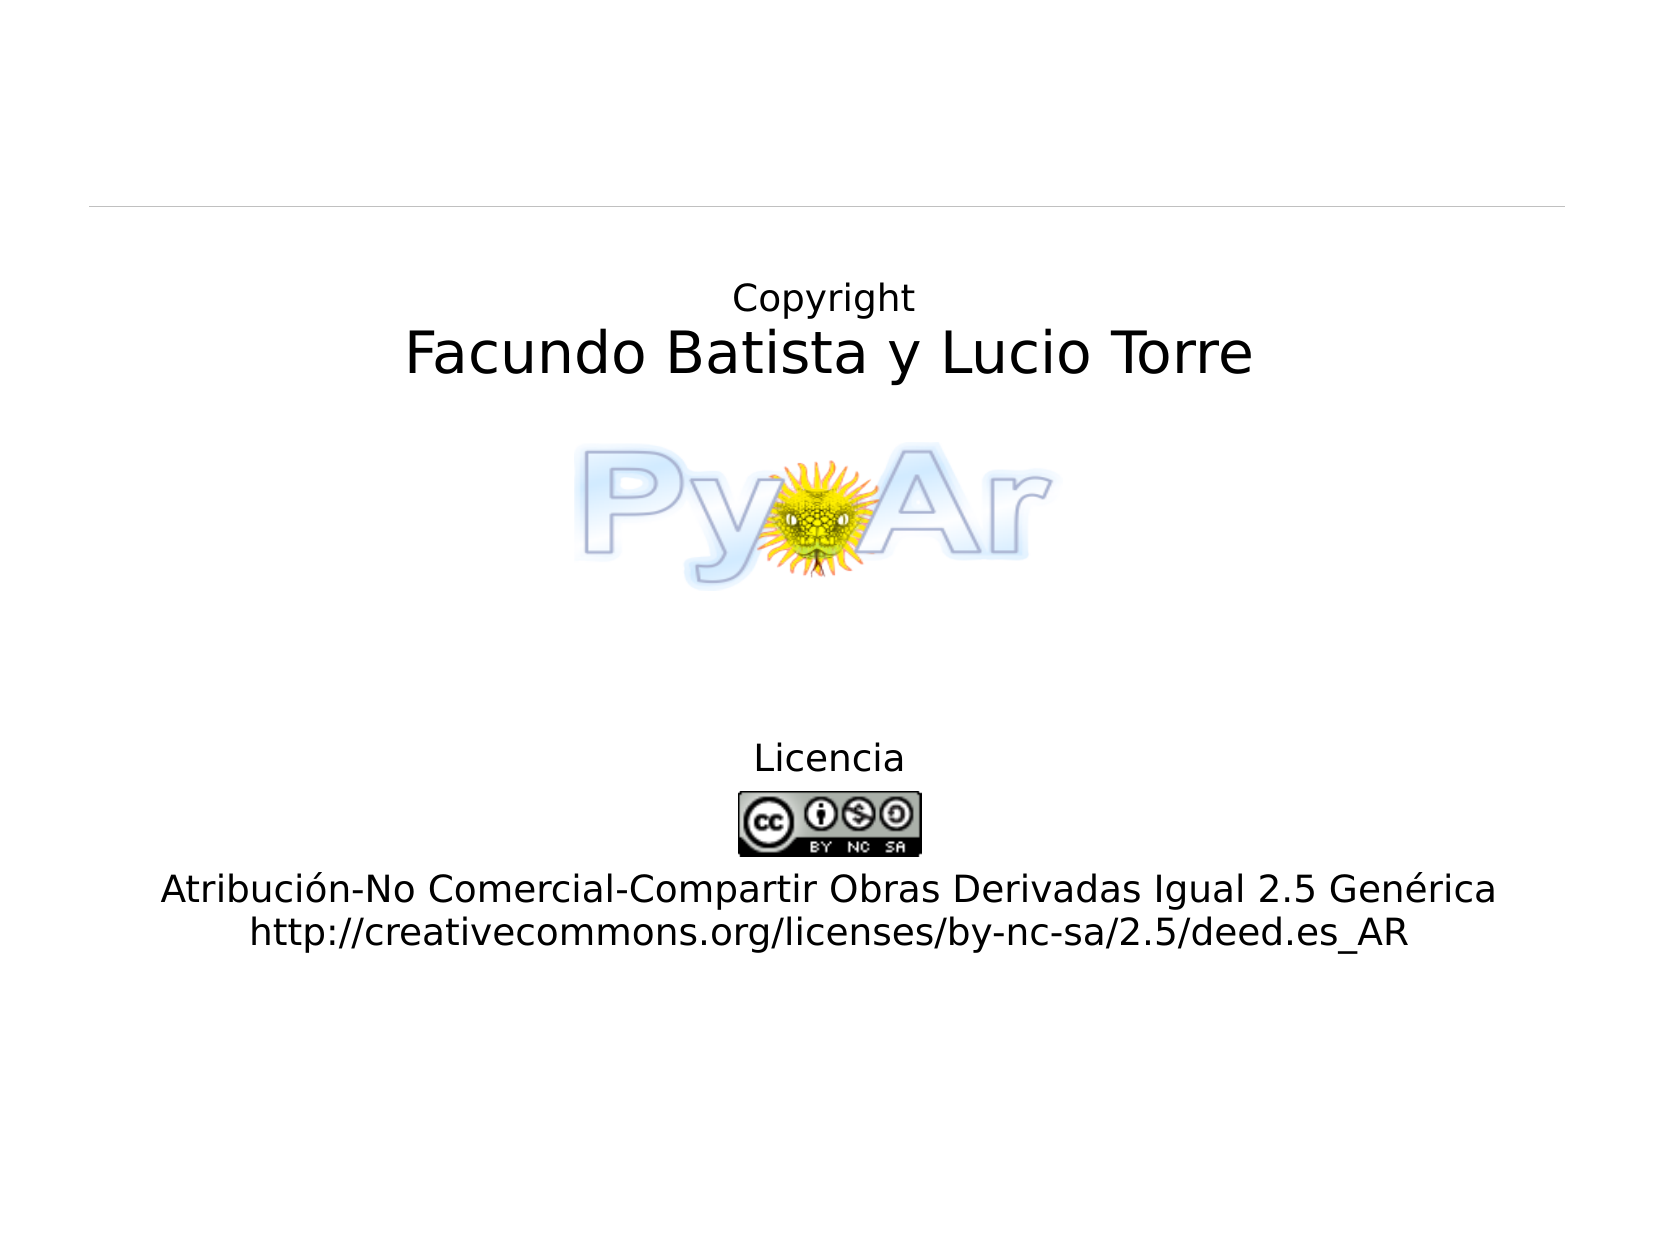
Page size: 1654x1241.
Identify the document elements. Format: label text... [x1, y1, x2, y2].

subtitle Copyright Facundo Batista y Lucio Torre Licencia Atribución-No Comercial-Compartir Obras Derivadas Igual 2.5 Genérica http://creativecommons.org/licenses/by-nc-sa/2.5/deed.es_AR [88, 206, 1571, 1112]
picture [574, 442, 1063, 591]
picture [738, 791, 922, 857]
